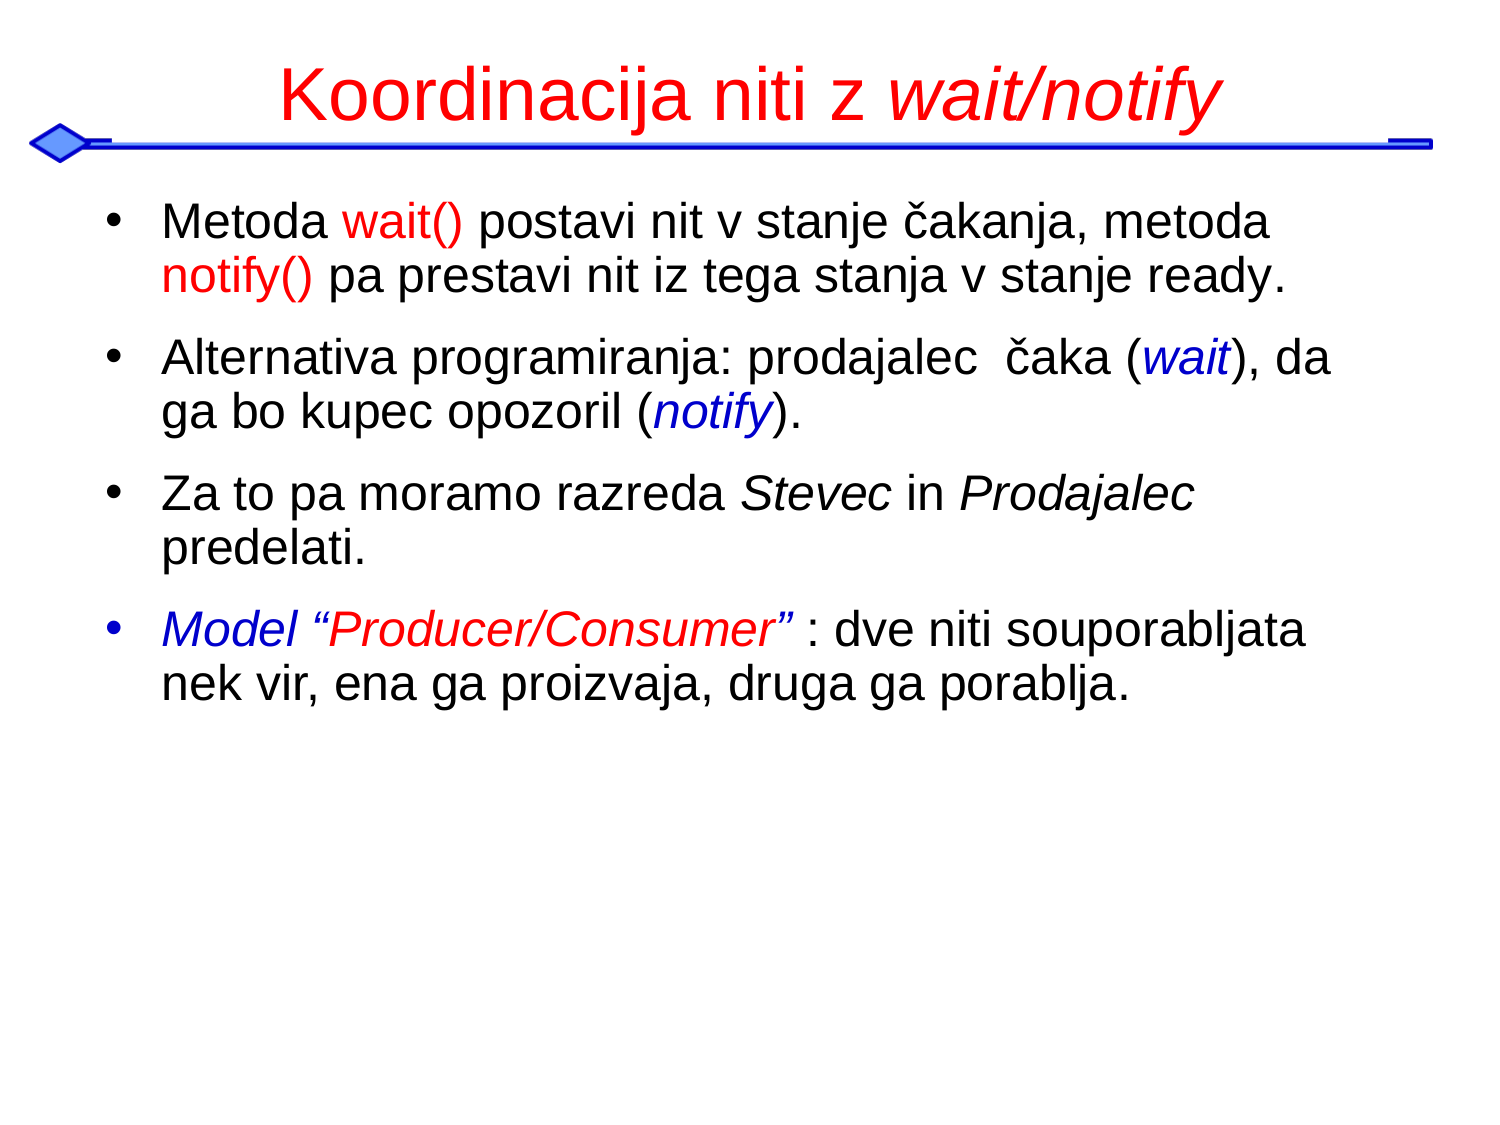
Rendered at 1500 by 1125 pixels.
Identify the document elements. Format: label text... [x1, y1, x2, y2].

list Metoda wait() postavi nit v stanje čakanja, metoda notify() pa prestavi nit iz tega stanja v stanje ready. Alternativa programiranja: prodajalec čaka (wait), da ga bo kupec opozoril (notify). Za to pa moramo razreda Stevec in Prodajalec predelati. Model “Producer/Consumer” : dve niti souporabljata nek vir, ena ga proizvaja, druga ga porablja. [90, 187, 1384, 996]
title Koordinacija niti z wait/notify [111, 37, 1389, 143]
picture [28, 122, 1434, 164]
